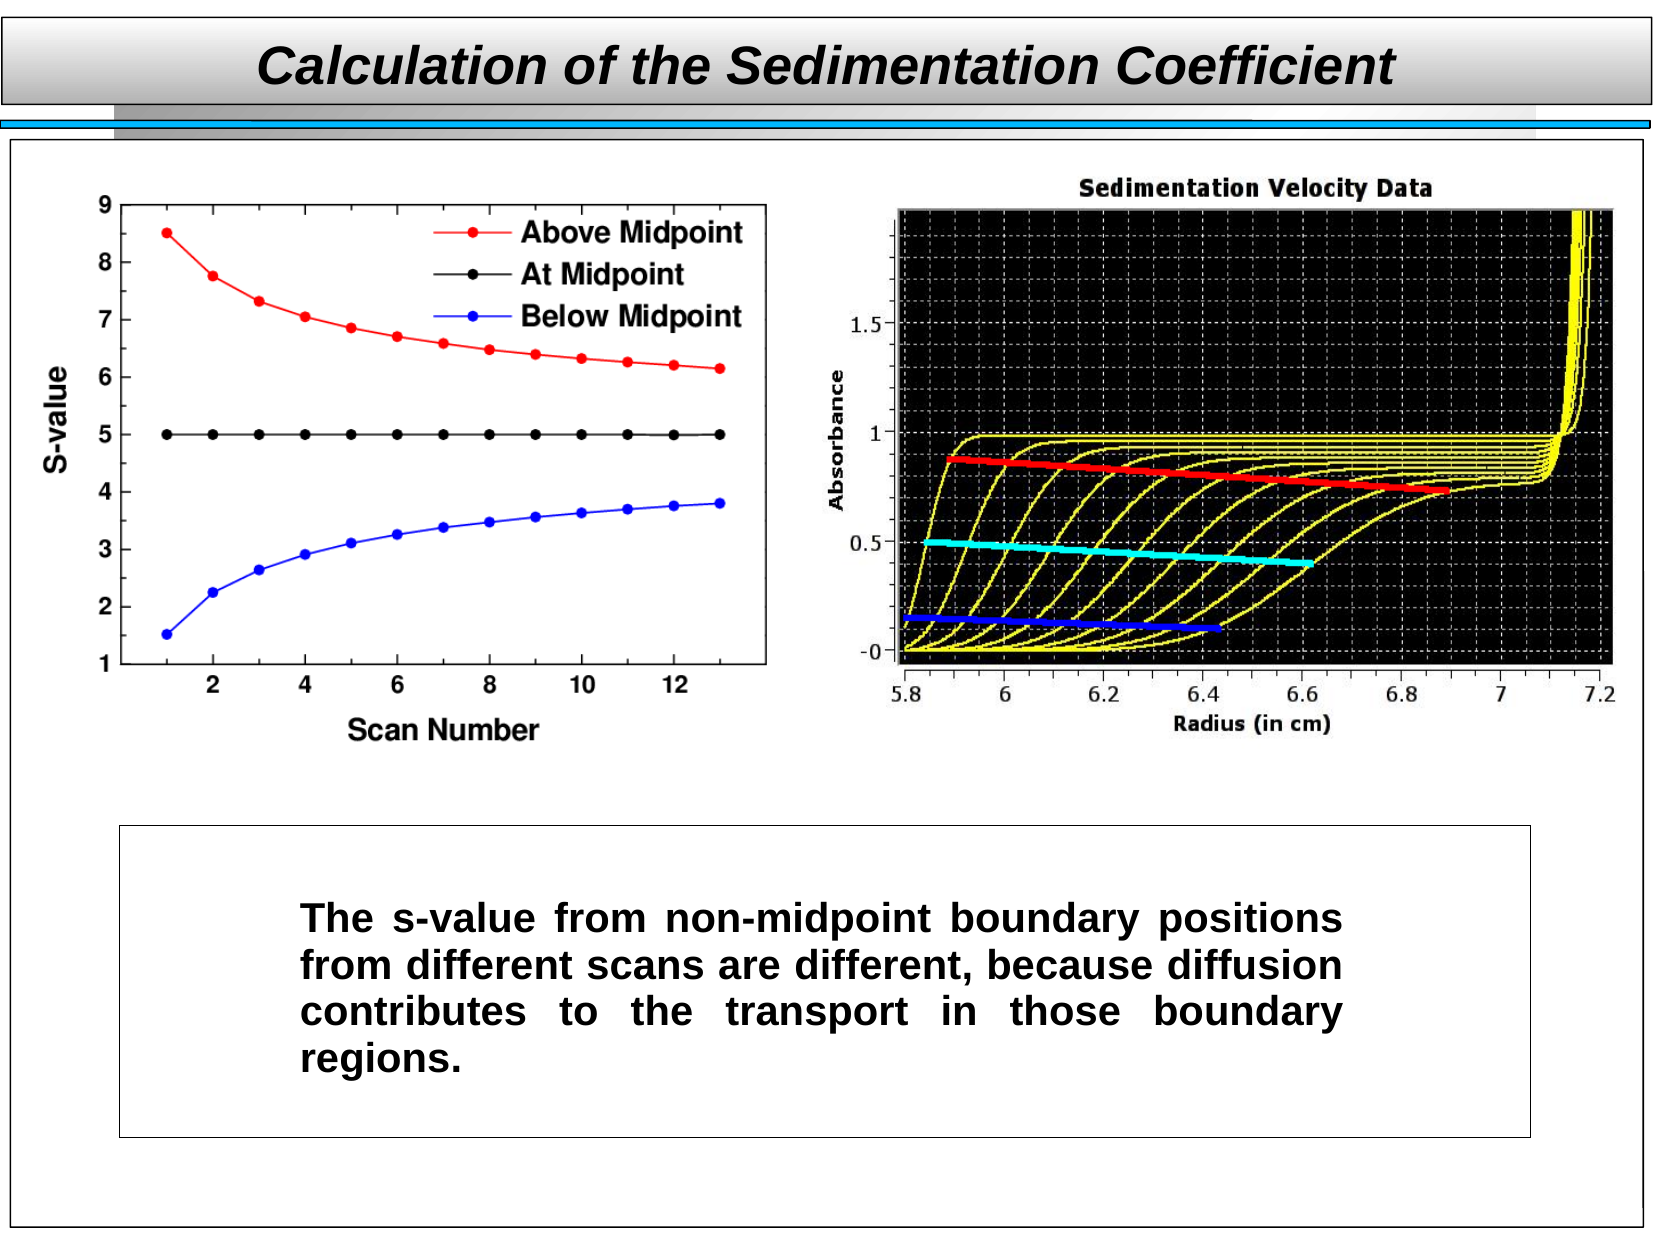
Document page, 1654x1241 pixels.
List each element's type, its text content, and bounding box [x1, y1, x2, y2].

text_box [10, 139, 1644, 1228]
text_box Calculation of the Sedimentation Coefficient [1, 17, 1652, 105]
picture [804, 156, 1630, 749]
text_box [0, 120, 1651, 129]
text_box The s-value from non-midpoint boundary positions from different scans are different, because diffusion contributes to the transport in those boundary regions. [299, 894, 1354, 1081]
picture [30, 183, 781, 748]
